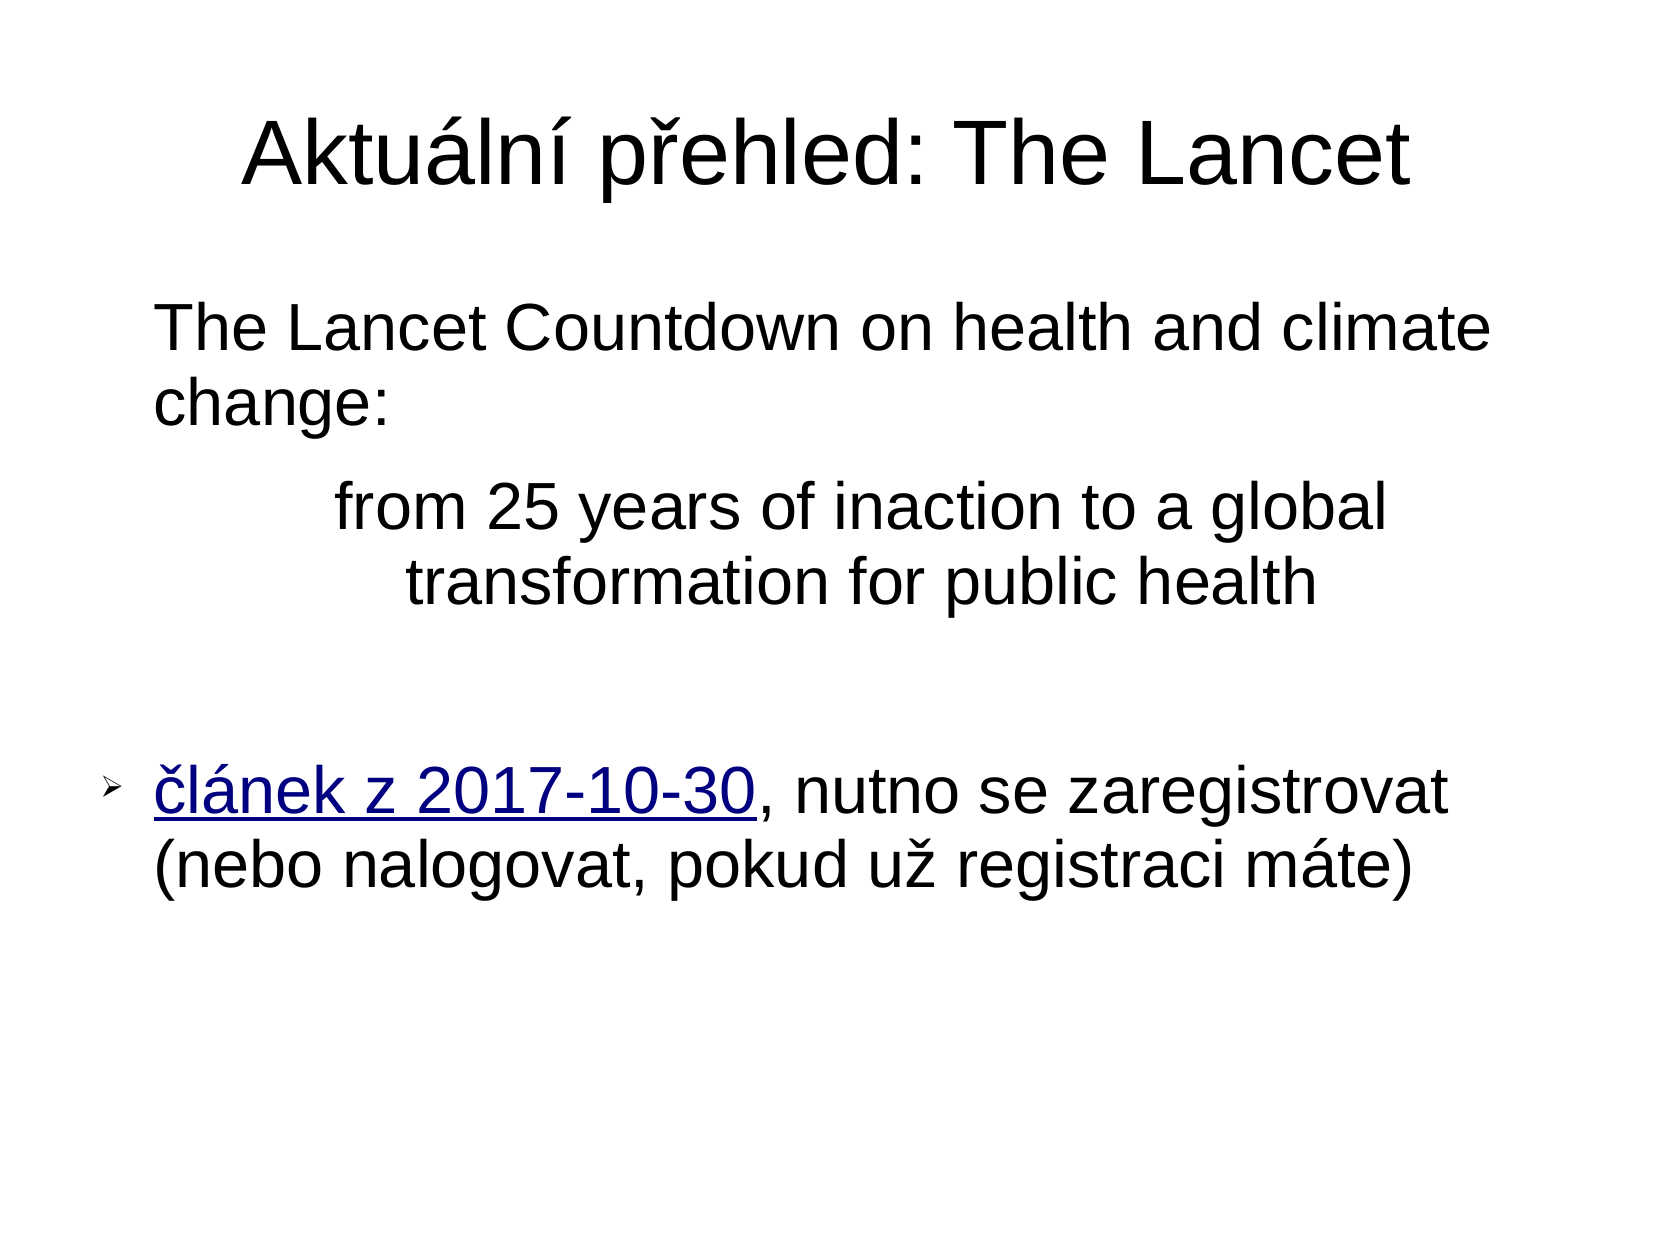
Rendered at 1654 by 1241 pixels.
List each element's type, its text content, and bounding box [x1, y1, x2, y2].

title Aktuální přehled: The Lancet [82, 49, 1571, 257]
list The Lancet Countdown on health and climate change: from 25 years of inaction to a global transformation for public health článek z 2017-10-30, nutno se zaregistrovat (nebo nalogovat, pokud už registraci máte) [82, 290, 1571, 1109]
